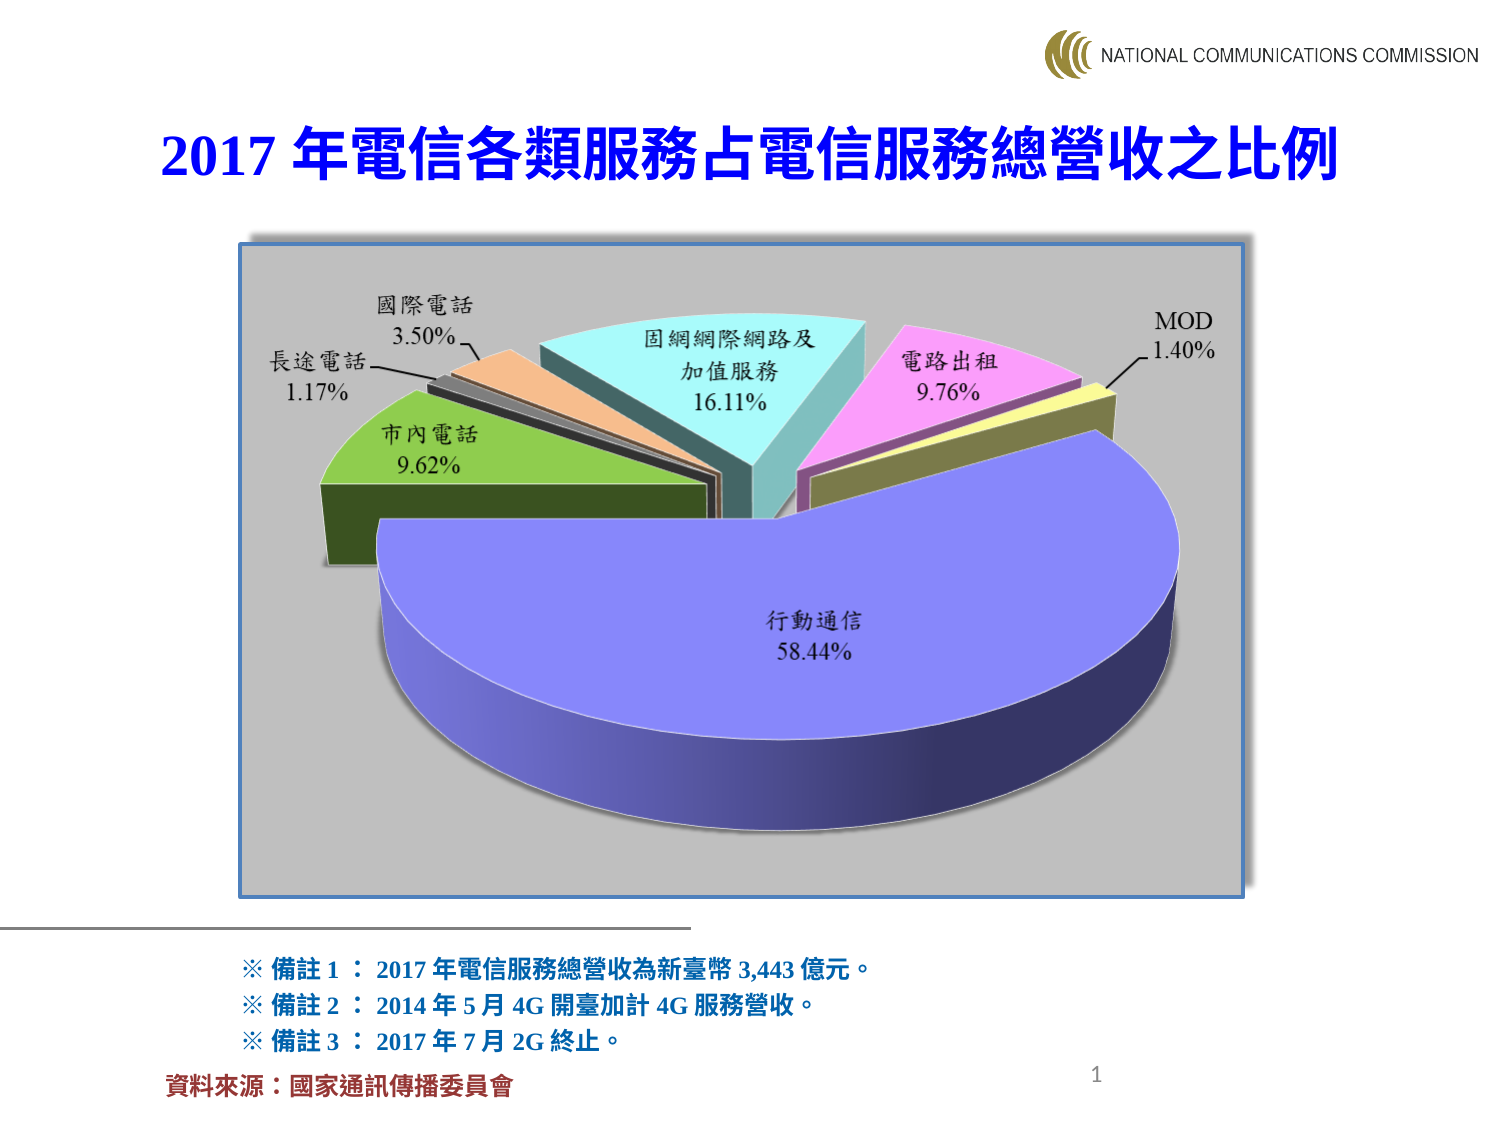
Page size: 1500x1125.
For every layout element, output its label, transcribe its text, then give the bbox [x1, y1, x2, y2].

text_box 1 [1074, 1042, 1426, 1103]
picture [238, 225, 1262, 899]
picture [1045, 30, 1479, 79]
text_box 2017年電信各類服務占電信服務總營收之比例 [0, 90, 1500, 216]
text_box ※備註1：2017年電信服務總營收為新臺幣3,443億元。 ※備註2：2014年5月4G開臺加計4G服務營收。 ※備註3：2017年7月2G終止。 [0, 940, 1424, 1065]
text_box 資料來源：國家通訊傳播委員會 [0, 1063, 703, 1109]
